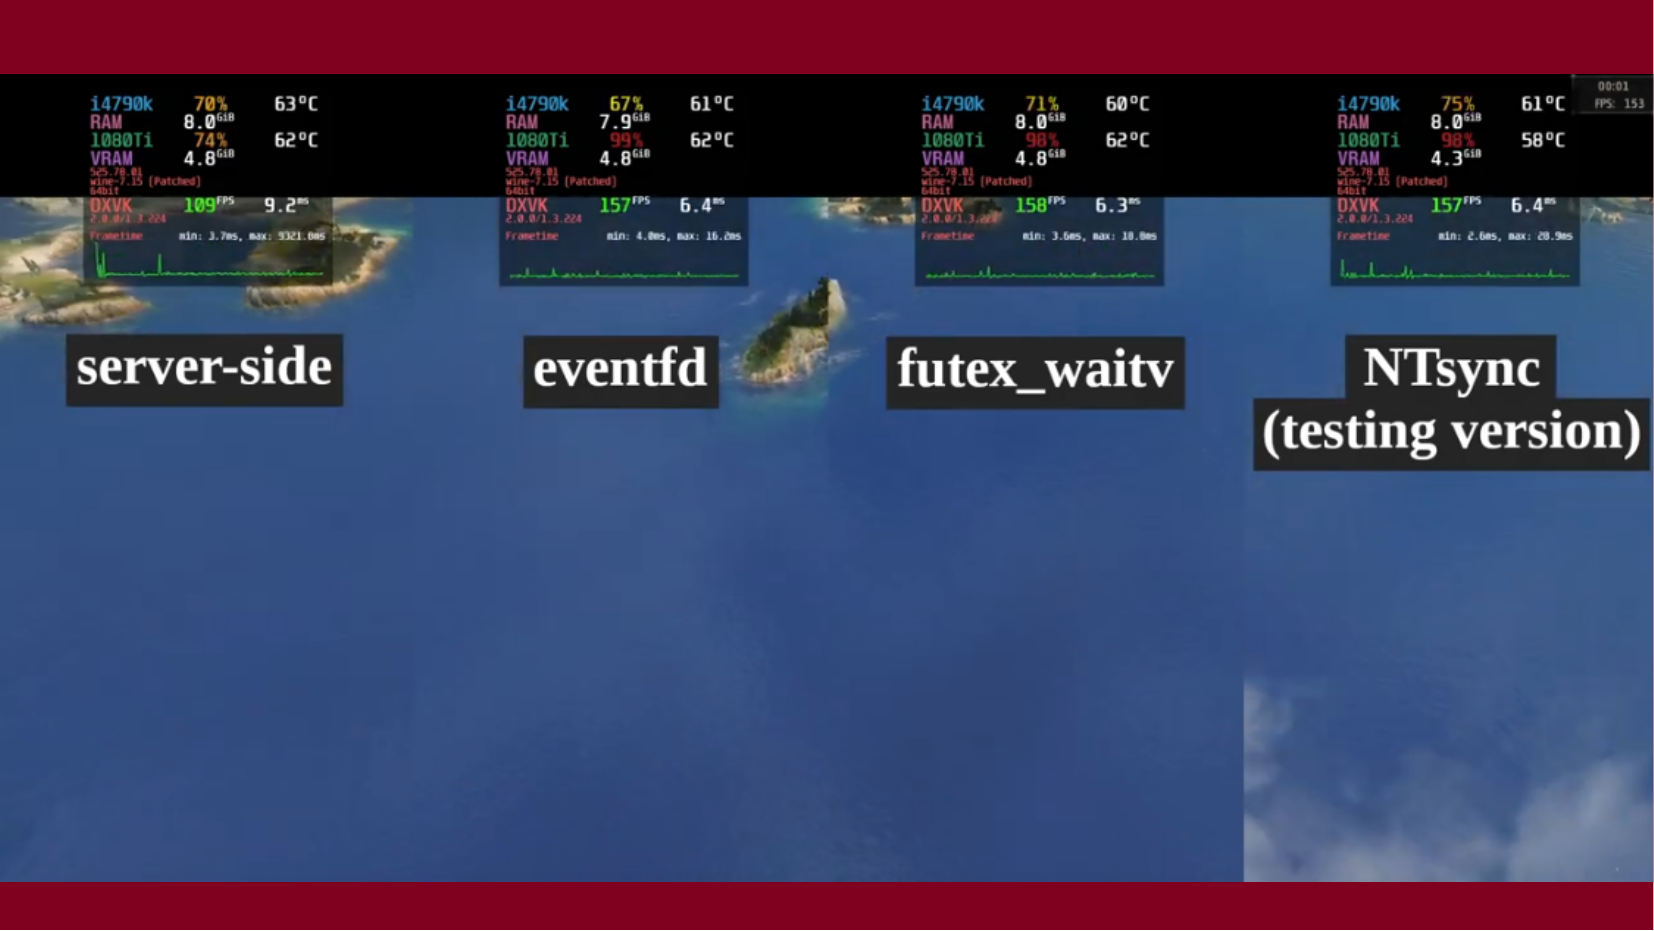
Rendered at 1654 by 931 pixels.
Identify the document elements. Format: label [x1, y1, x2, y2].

picture [0, 74, 1654, 882]
